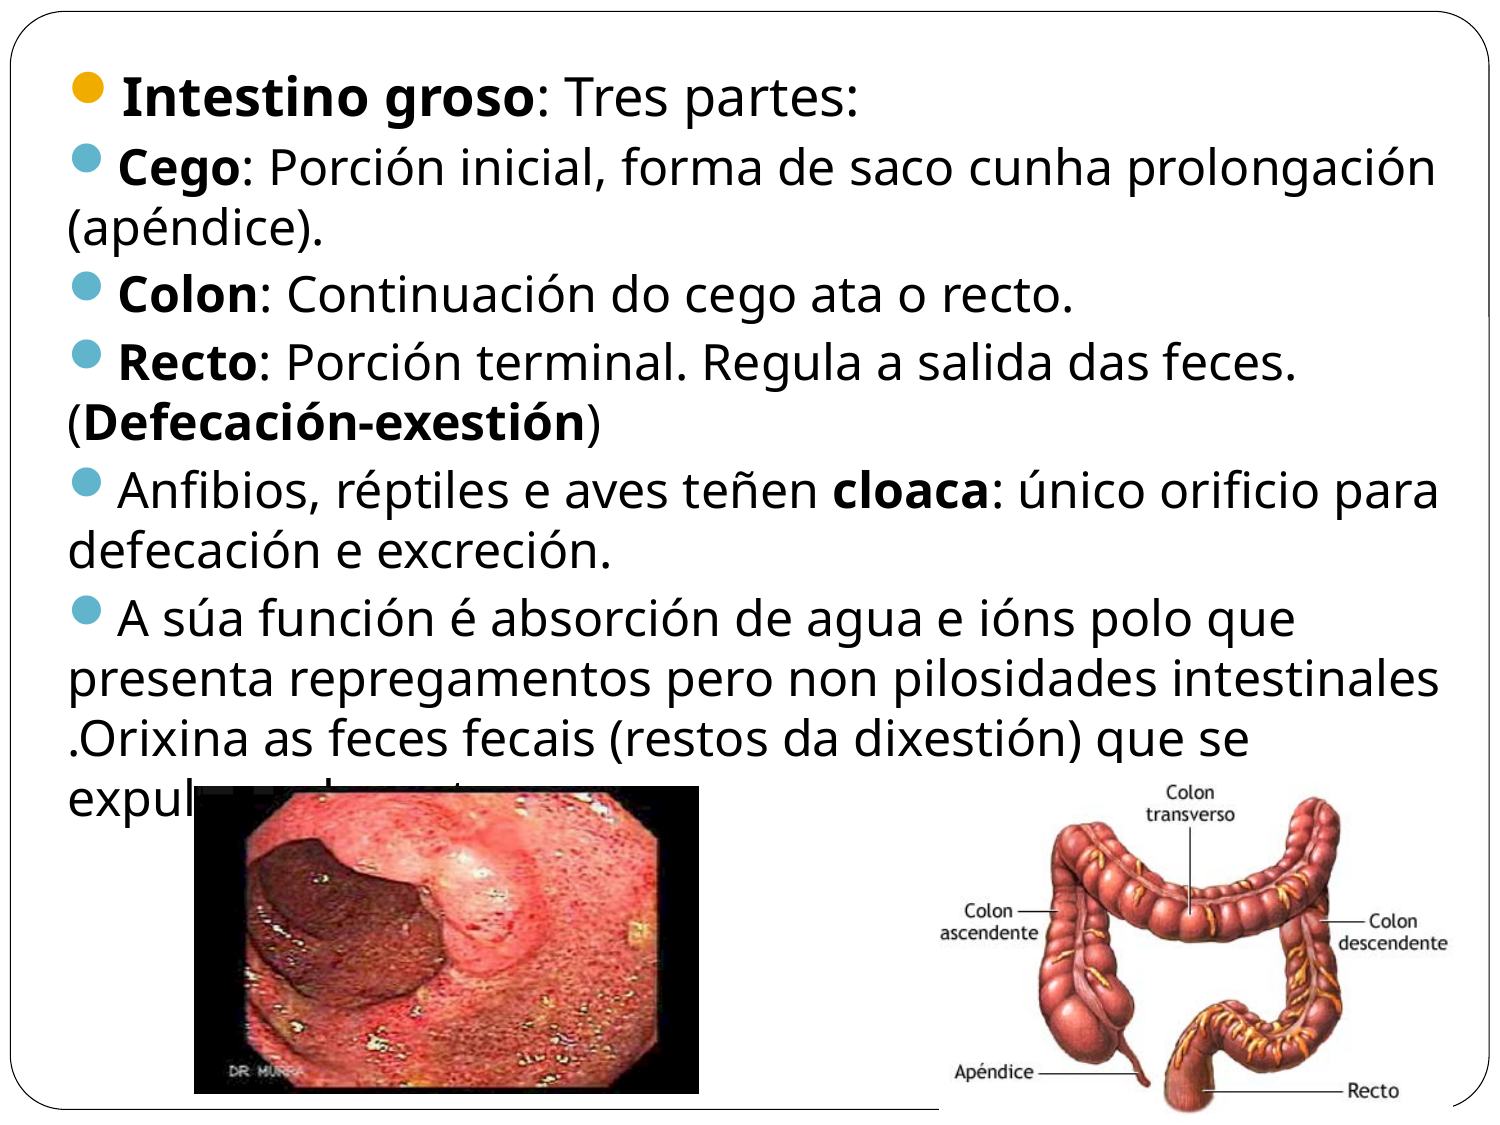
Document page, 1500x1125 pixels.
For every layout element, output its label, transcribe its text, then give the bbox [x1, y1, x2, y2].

picture [194, 786, 699, 1094]
picture [939, 763, 1453, 1125]
text_box Intestino groso: Tres partes: Cego: Porción inicial, forma de saco cunha prolongación (apéndice). Colon: Continuación do cego ata o recto. Recto: Porción terminal. Regula a salida das feces. (Defecación-exestión) Anfibios, réptiles e aves teñen cloaca: único orificio para defecación e excreción. A súa función é absorción de agua e ións polo que presenta repregamentos pero non pilosidades intestinales .Orixina as feces fecais (restos da dixestión) que se expulsa polo recto. [53, 54, 1459, 1047]
